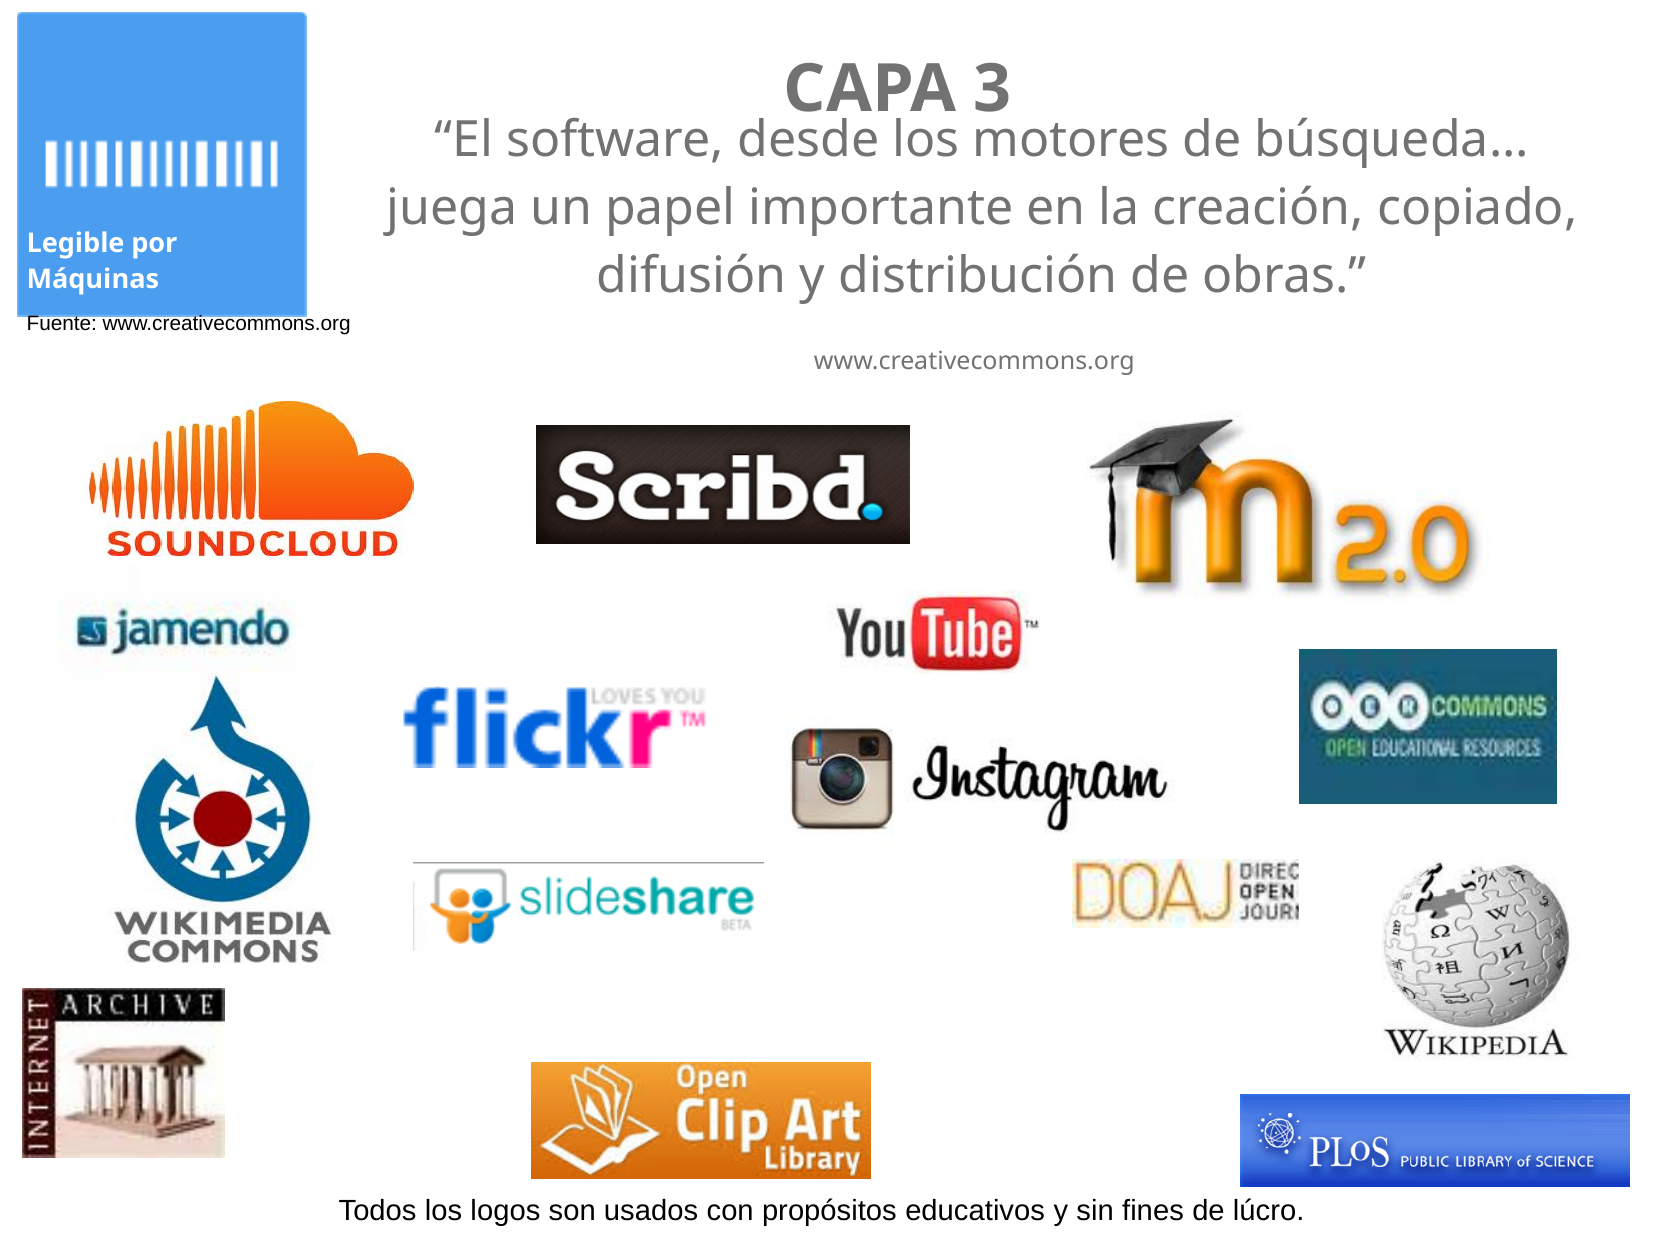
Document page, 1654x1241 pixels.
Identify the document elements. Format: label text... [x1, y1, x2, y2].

picture [402, 686, 709, 768]
picture [1086, 401, 1501, 615]
text_box CAPA 3 [768, 32, 1117, 135]
text_box Todos los logos son usados con propósitos educativos y sin fines de lúcro. [50, 1187, 1595, 1235]
picture [89, 401, 414, 556]
picture [58, 566, 339, 965]
picture [413, 566, 1654, 1078]
picture [17, 266, 307, 304]
picture [22, 988, 225, 1158]
picture [531, 1062, 871, 1179]
picture [1240, 1094, 1630, 1188]
picture [1299, 649, 1557, 804]
text_box “El software, desde los motores de búsqueda... juega un papel importante en la creación, copiado, difusión y distribución de obras.” www.creativecommons.org [354, 95, 1610, 353]
picture [536, 425, 910, 544]
picture [17, 12, 307, 215]
text_box Fuente: www.creativecommons.org [11, 304, 455, 449]
text_box Legible por Máquinas [11, 215, 331, 266]
